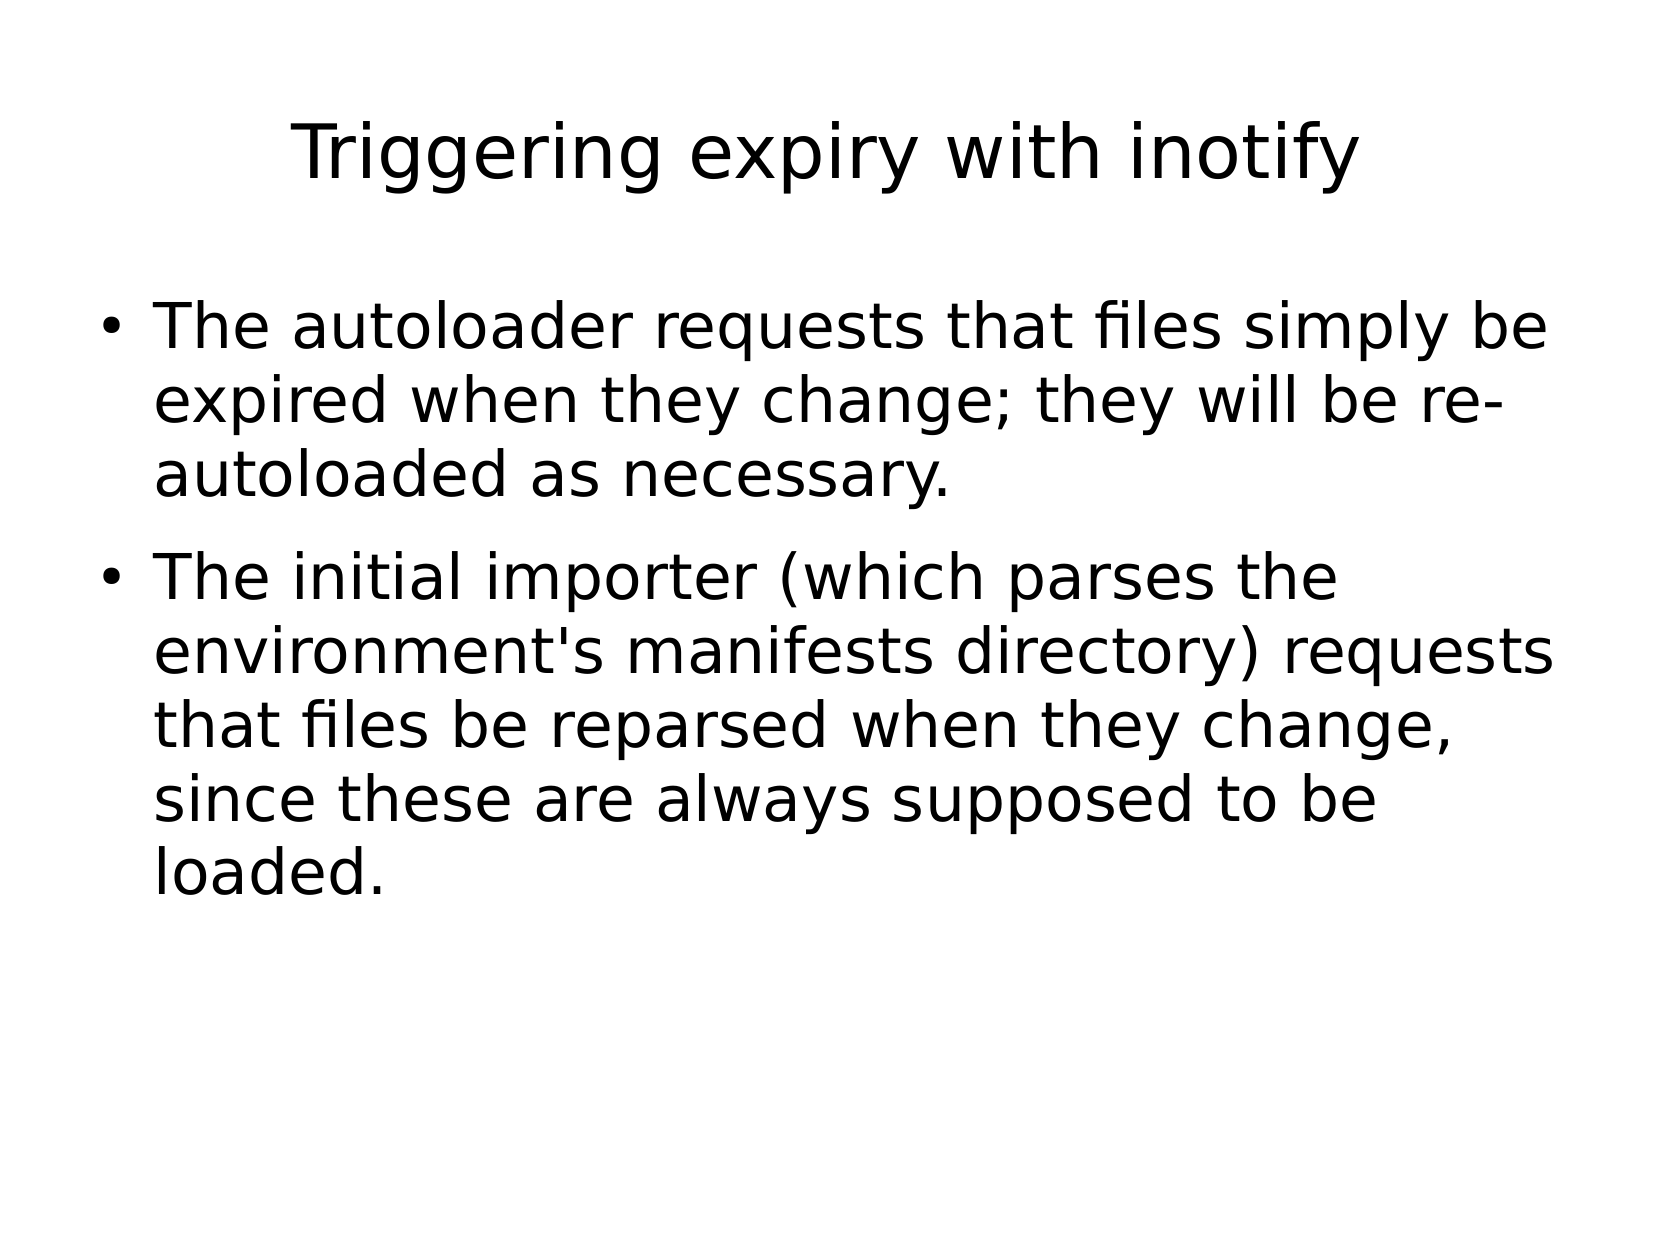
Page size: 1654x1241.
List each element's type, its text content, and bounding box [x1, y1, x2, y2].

list The autoloader requests that files simply be expired when they change; they will be re-autoloaded as necessary. The initial importer (which parses the environment's manifests directory) requests that files be reparsed when they change, since these are always supposed to be loaded. [82, 290, 1571, 1096]
title Triggering expiry with inotify [82, 49, 1571, 257]
